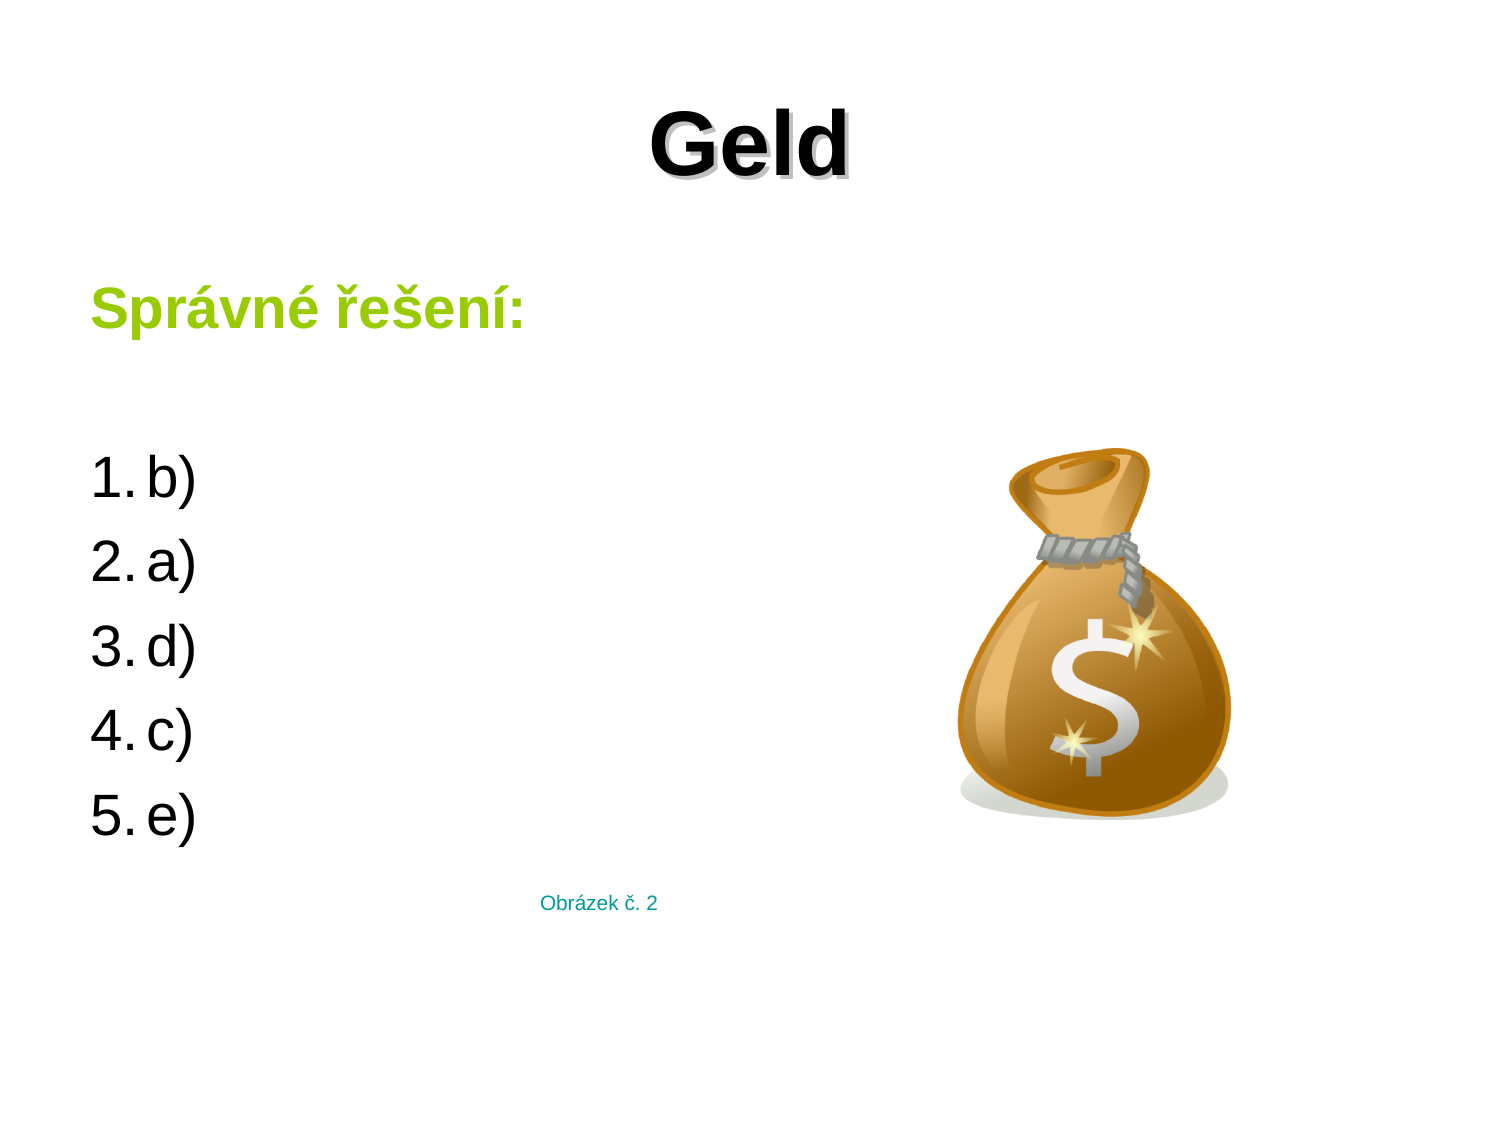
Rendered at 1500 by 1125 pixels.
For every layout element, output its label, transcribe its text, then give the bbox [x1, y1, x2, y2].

list Správné řešení: b) a) d) c) e) Obrázek č. 2 [75, 262, 738, 1006]
text_box [762, 448, 1426, 820]
title Geld [75, 45, 1426, 233]
